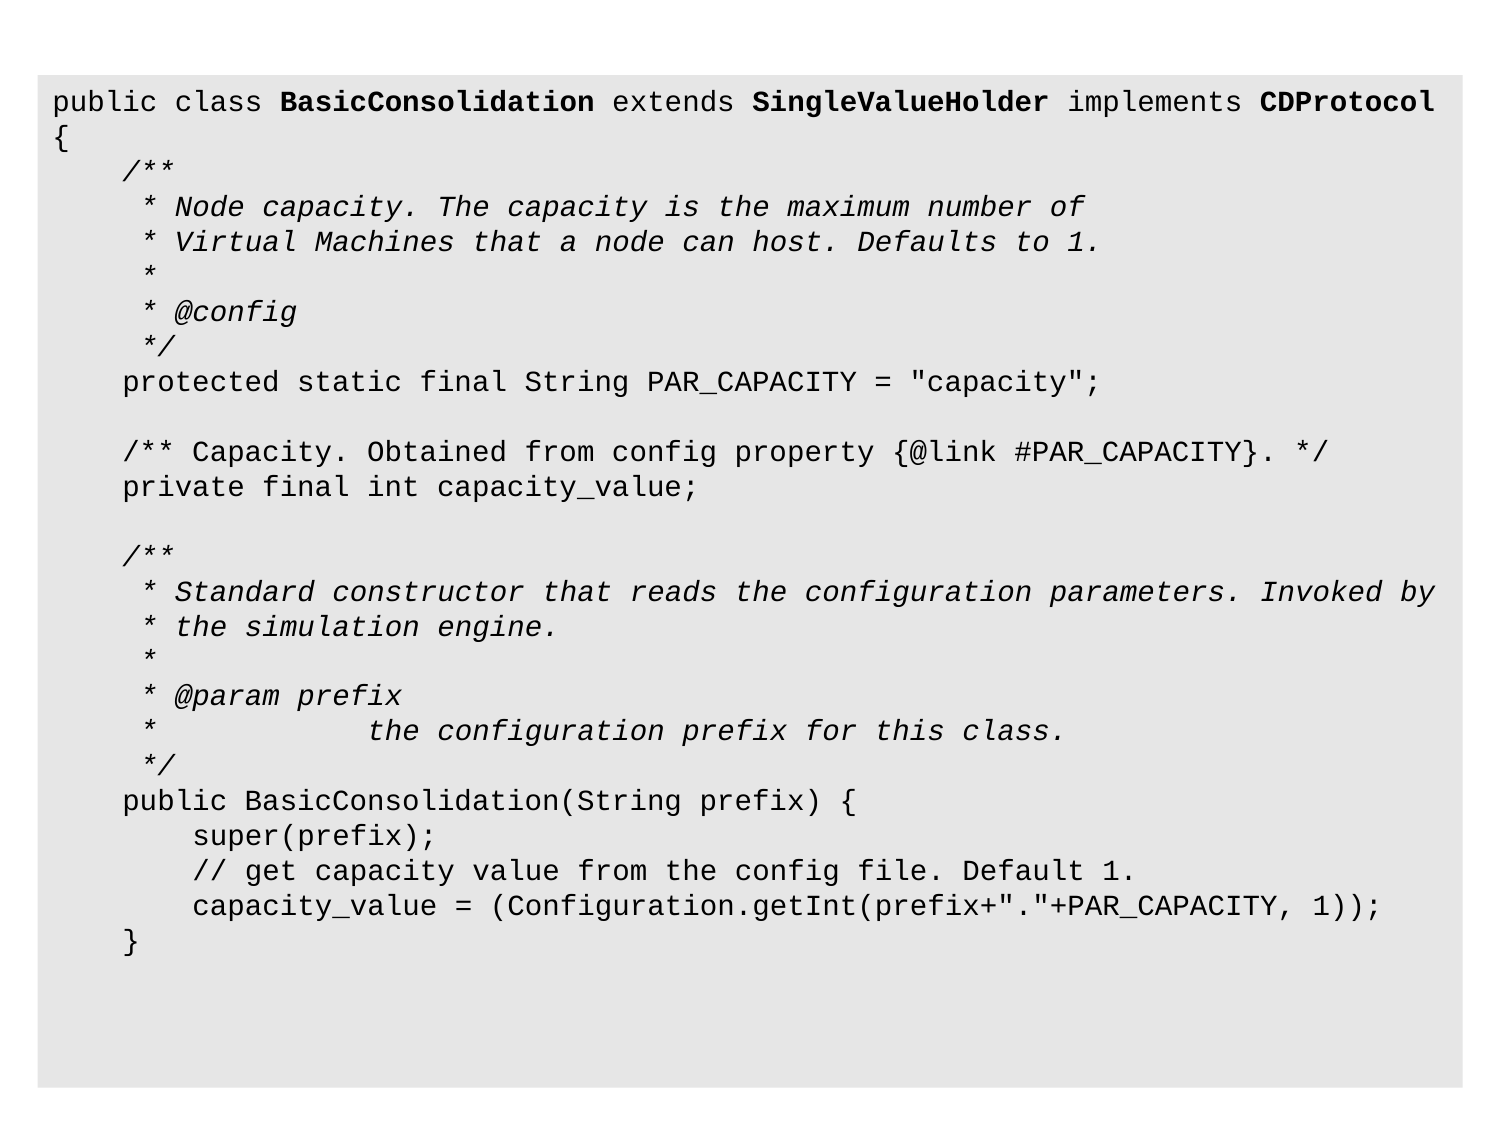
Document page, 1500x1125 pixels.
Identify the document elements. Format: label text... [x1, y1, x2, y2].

text_box public class BasicConsolidation extends SingleValueHolder implements CDProtocol { /** * Node capacity. The capacity is the maximum number of * Virtual Machines that a node can host. Defaults to 1. * * @config */ protected static final String PAR_CAPACITY = "capacity"; /** Capacity. Obtained from config property {@link #PAR_CAPACITY}. */ private final int capacity_value; /** * Standard constructor that reads the configuration parameters. Invoked by * the simulation engine. * * @param prefix * the configuration prefix for this class. */ public BasicConsolidation(String prefix) { super(prefix); // get capacity value from the config file. Default 1. capacity_value = (Configuration.getInt(prefix+"."+PAR_CAPACITY, 1)); } [37, 75, 1463, 1088]
text_box [72, 117, 1500, 197]
